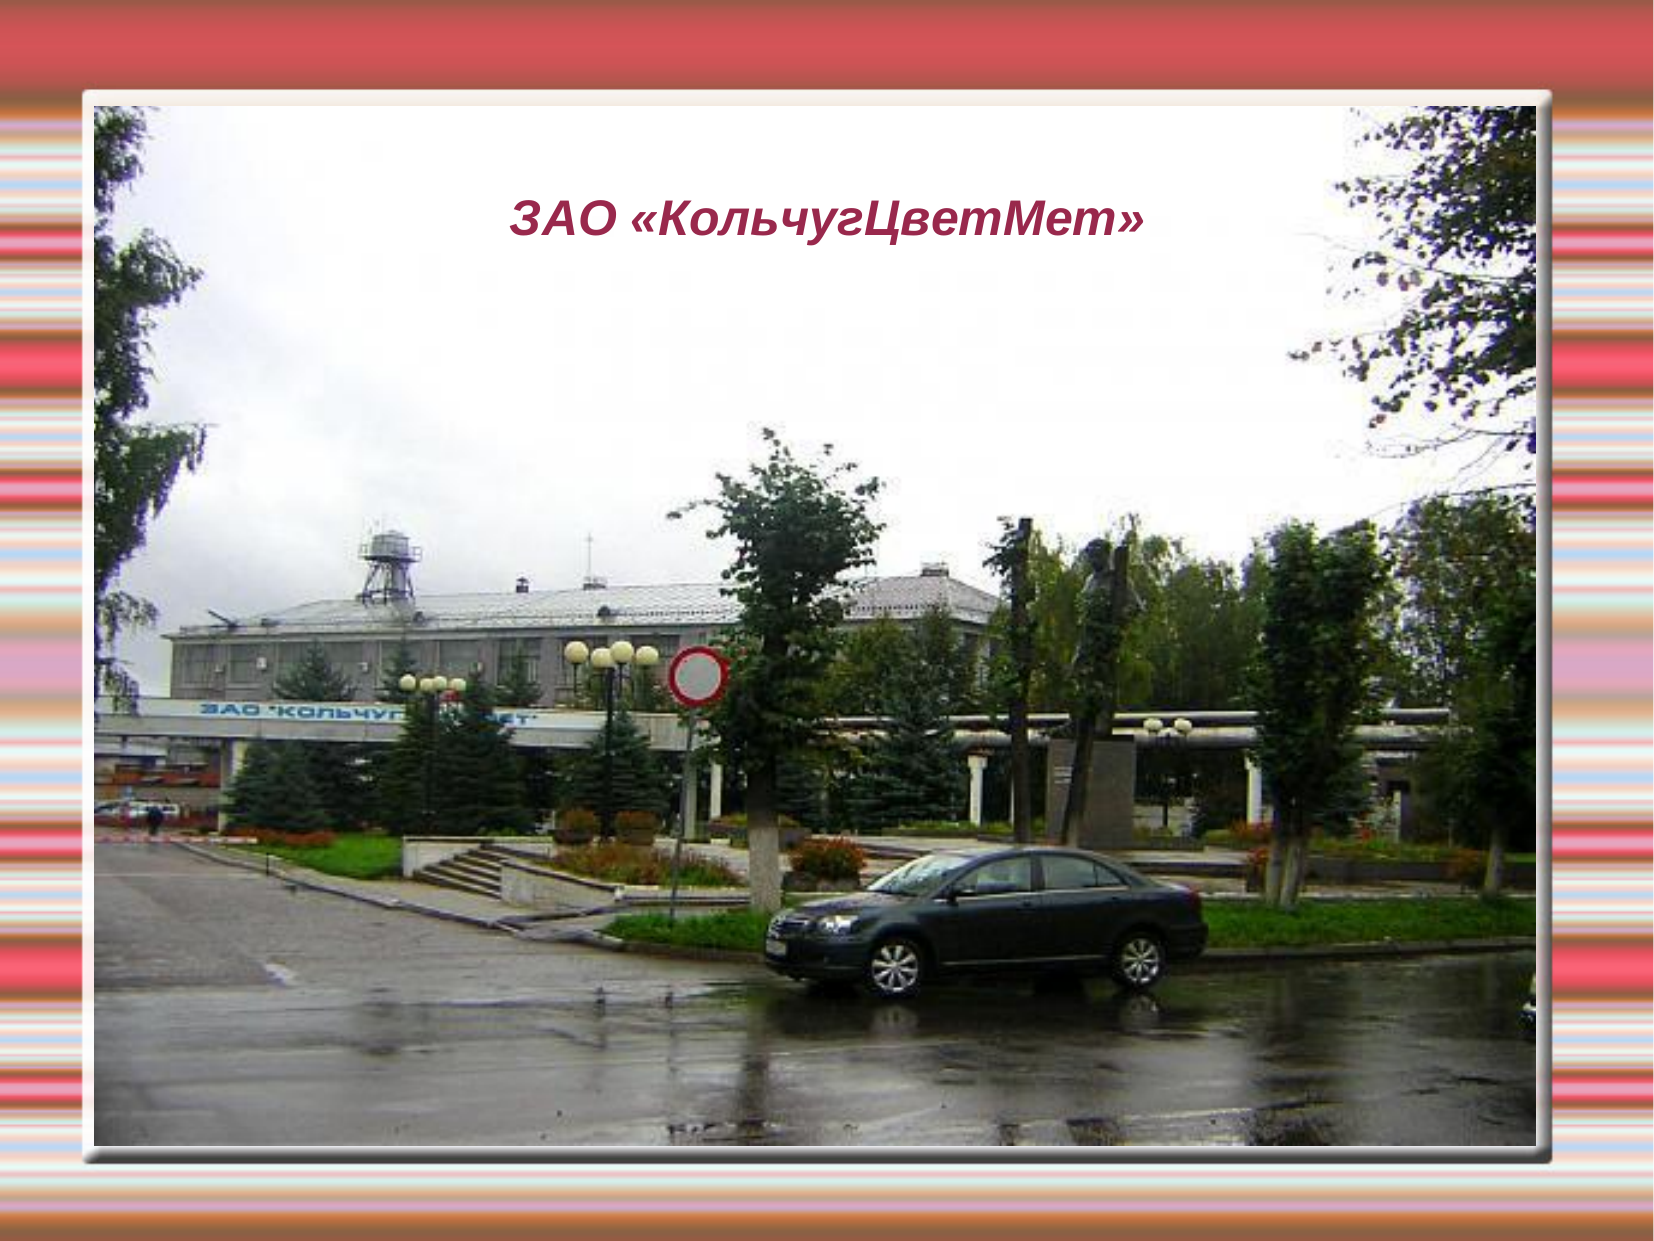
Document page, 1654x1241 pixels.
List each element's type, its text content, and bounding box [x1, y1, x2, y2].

title ЗАО «КольчугЦветМет» [121, 114, 1534, 322]
picture [0, 0, 1654, 1241]
